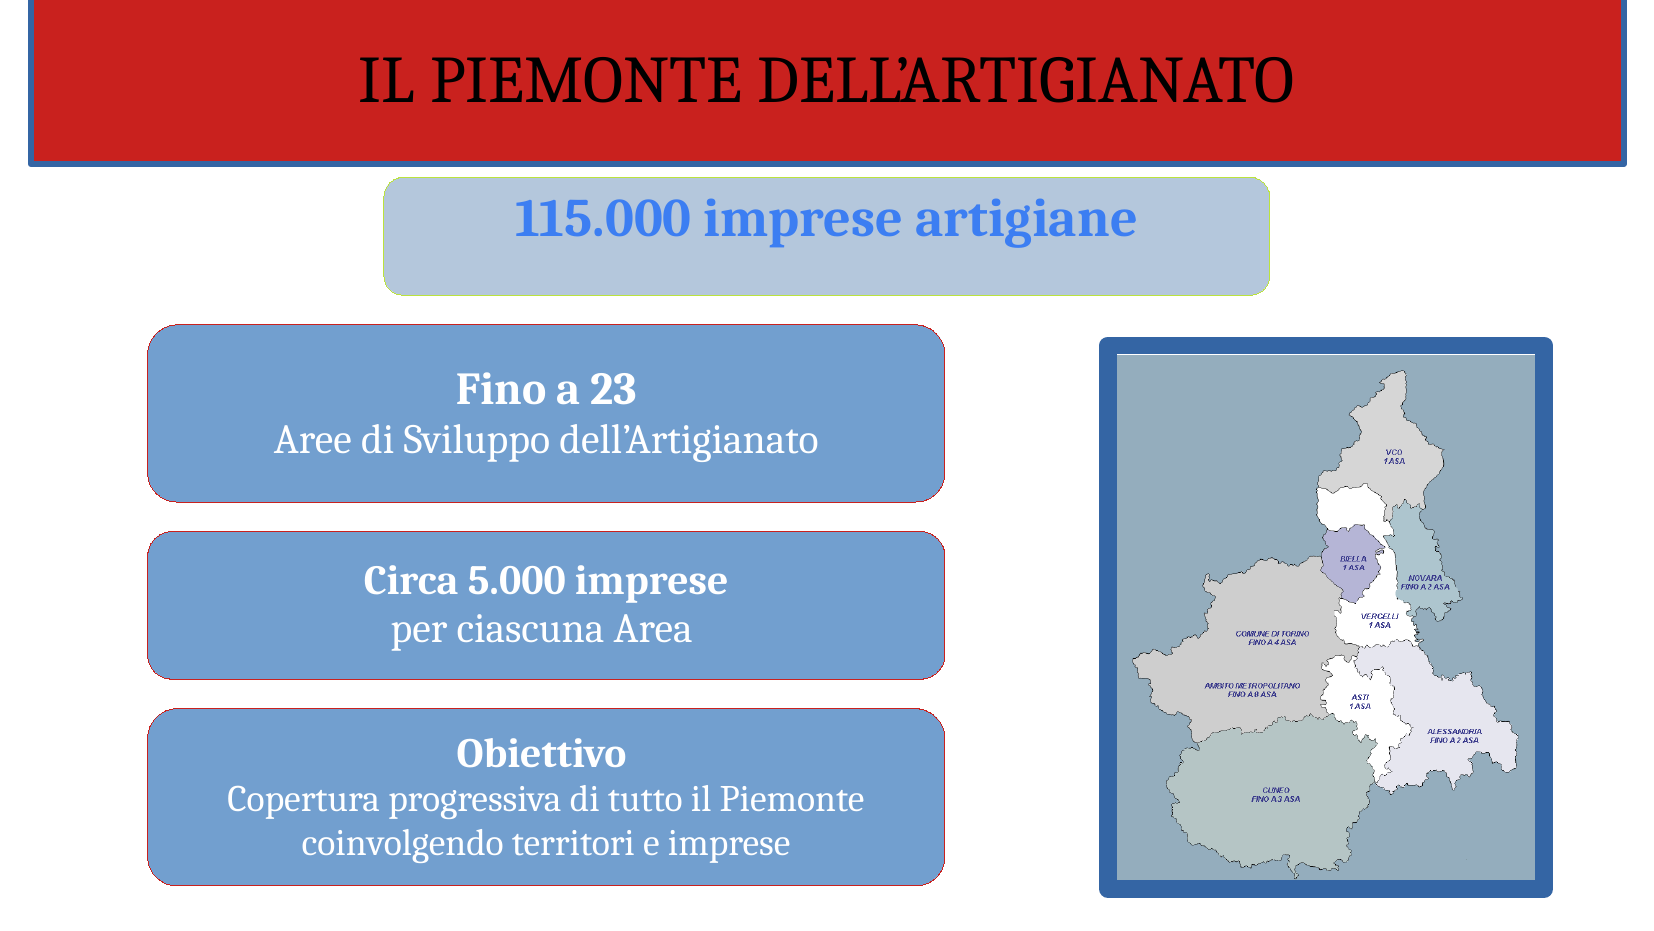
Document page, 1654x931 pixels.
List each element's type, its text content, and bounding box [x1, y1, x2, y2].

text_box Fino a 23 Aree di Sviluppo dell’Artigianato [147, 324, 945, 503]
text_box Circa 5.000 imprese per ciascuna Area [147, 531, 945, 680]
picture [1116, 354, 1536, 881]
text_box 115.000 imprese artigiane [383, 177, 1270, 296]
title IL PIEMONTE DELL’ARTIGIANATO [30, 0, 1625, 165]
text_box Obiettivo Copertura progressiva di tutto il Piemonte coinvolgendo territori e imprese [147, 708, 945, 886]
